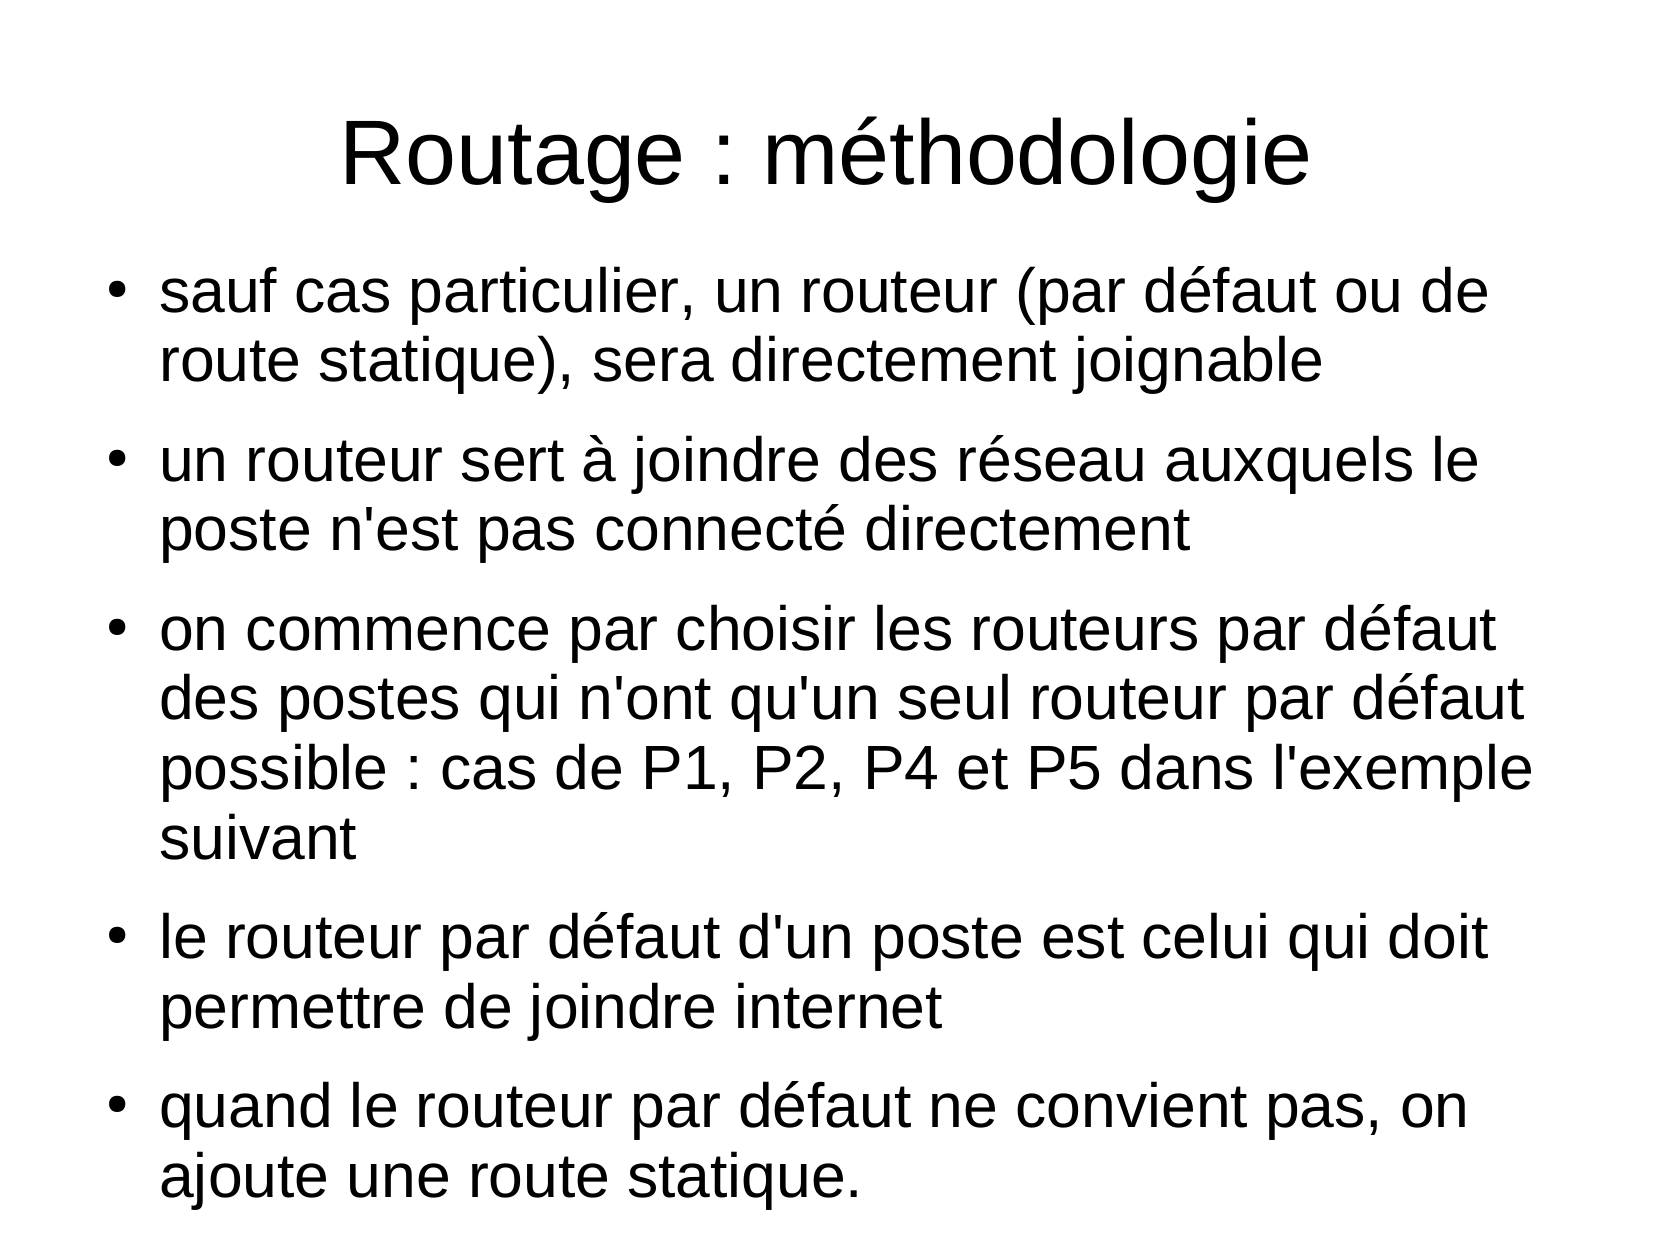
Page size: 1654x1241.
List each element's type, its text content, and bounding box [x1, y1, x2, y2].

title Routage : méthodologie [82, 49, 1571, 257]
list sauf cas particulier, un routeur (par défaut ou de route statique), sera directement joignable un routeur sert à joindre des réseau auxquels le poste n'est pas connecté directement on commence par choisir les routeurs par défaut des postes qui n'ont qu'un seul routeur par défaut possible : cas de P1, P2, P4 et P5 dans l'exemple suivant le routeur par défaut d'un poste est celui qui doit permettre de joindre internet quand le routeur par défaut ne convient pas, on ajoute une route statique. [88, 255, 1577, 1214]
